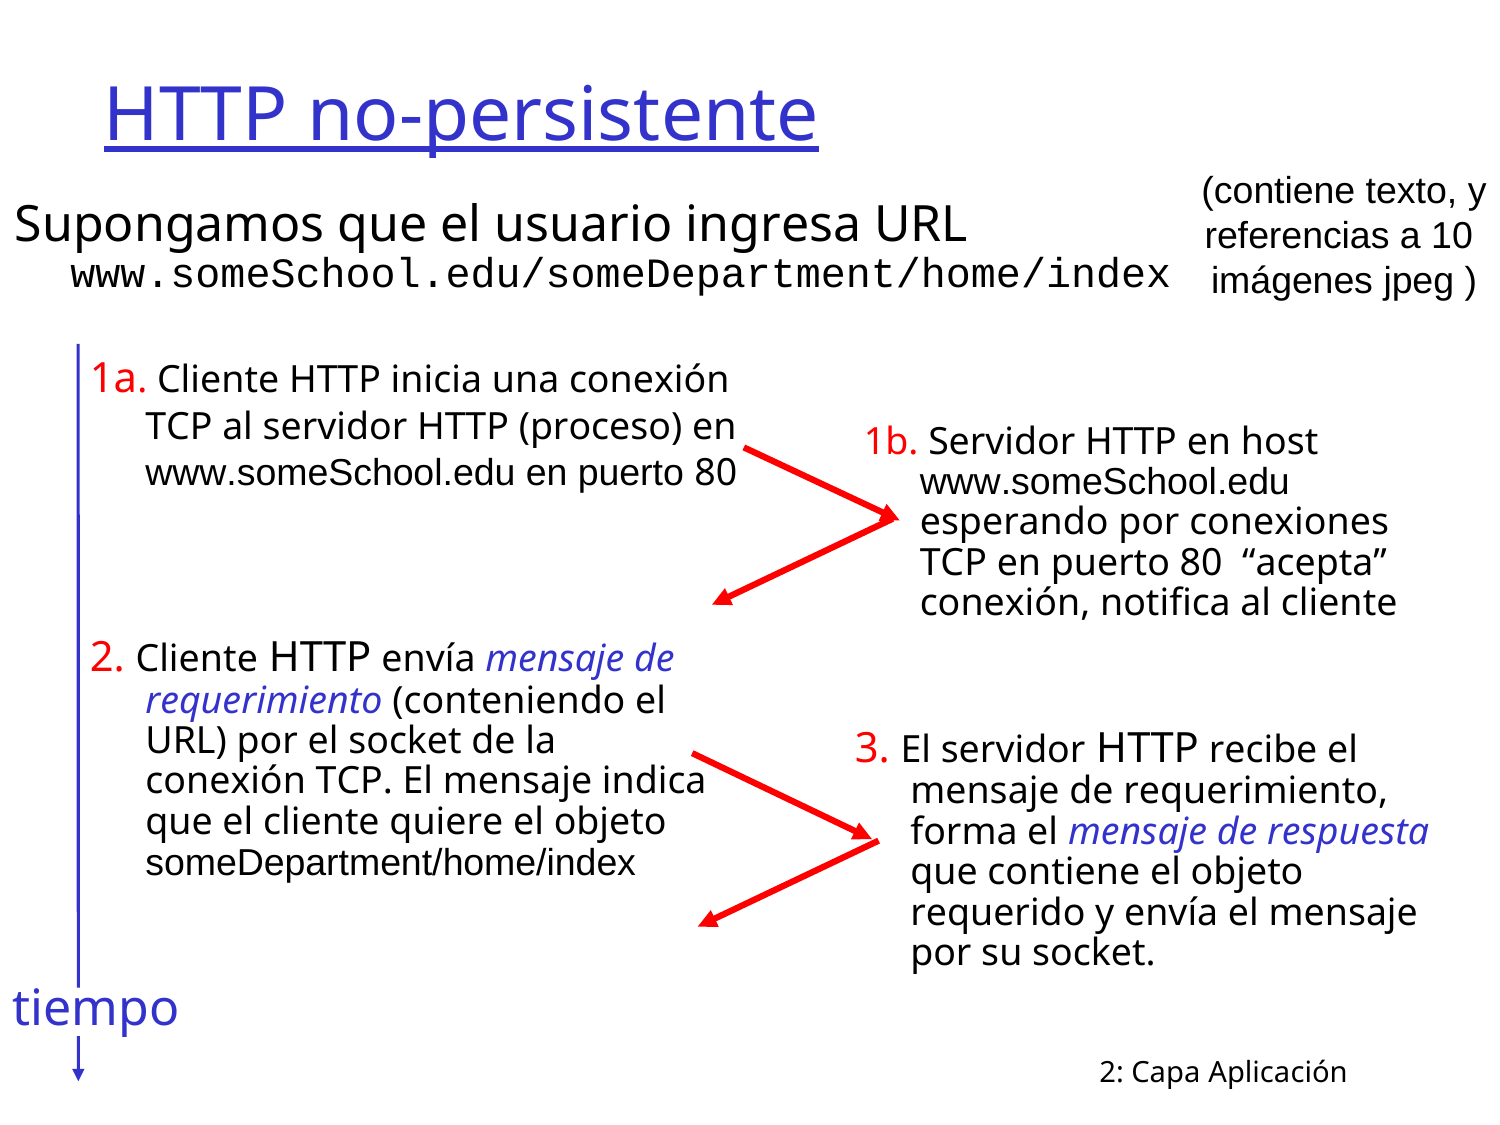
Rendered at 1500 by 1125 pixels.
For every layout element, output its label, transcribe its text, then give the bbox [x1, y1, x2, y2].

text_box tiempo [0, 974, 195, 1045]
list Supongamos que el usuario ingresa URL www.someSchool.edu/someDepartment/home/index [0, 184, 1369, 327]
text_box 3. El servidor HTTP recibe el mensaje de requerimiento, forma el mensaje de respuesta que contiene el objeto requerido y envía el mensaje por su socket. [839, 718, 1488, 982]
title HTTP no-persistente [89, 42, 1365, 184]
list 1a. Cliente HTTP inicia una conexión TCP al servidor HTTP (proceso) en www.someSchool.edu en puerto 80 [75, 343, 755, 657]
text_box 1b. Servidor HTTP en host www.someSchool.edu esperando por conexiones TCP en puerto 80 “acepta” conexión, notifica al cliente [849, 414, 1475, 632]
text_box (contiene texto, y referencias a 10 imágenes jpeg ) [1186, 158, 1500, 310]
text_box 2. Cliente HTTP envía mensaje de requerimiento (conteniendo el URL) por el socket de la conexión TCP. El mensaje indica que el cliente quiere el objeto someDepartment/home/index [74, 628, 741, 891]
